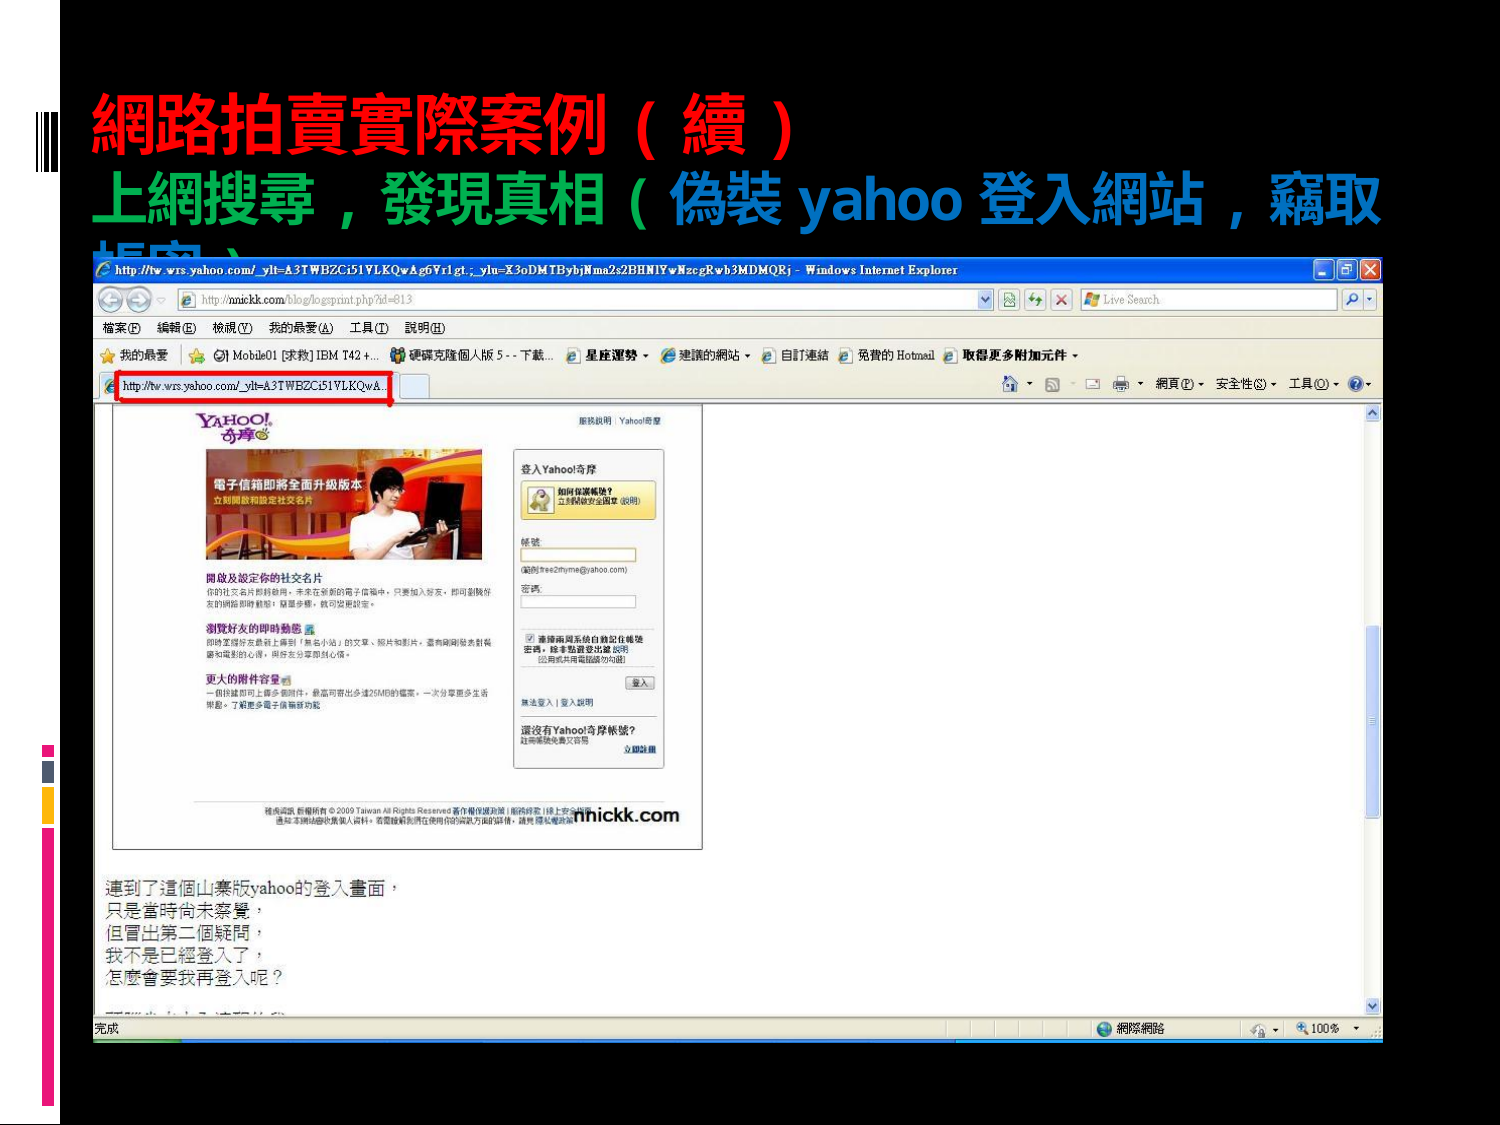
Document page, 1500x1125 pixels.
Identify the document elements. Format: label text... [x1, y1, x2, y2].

picture [93, 257, 1383, 1043]
title 網路拍賣實際案例(續) 上網搜尋,發現真相(偽裝yahoo登入網站,竊取帳密) [75, 75, 1426, 223]
